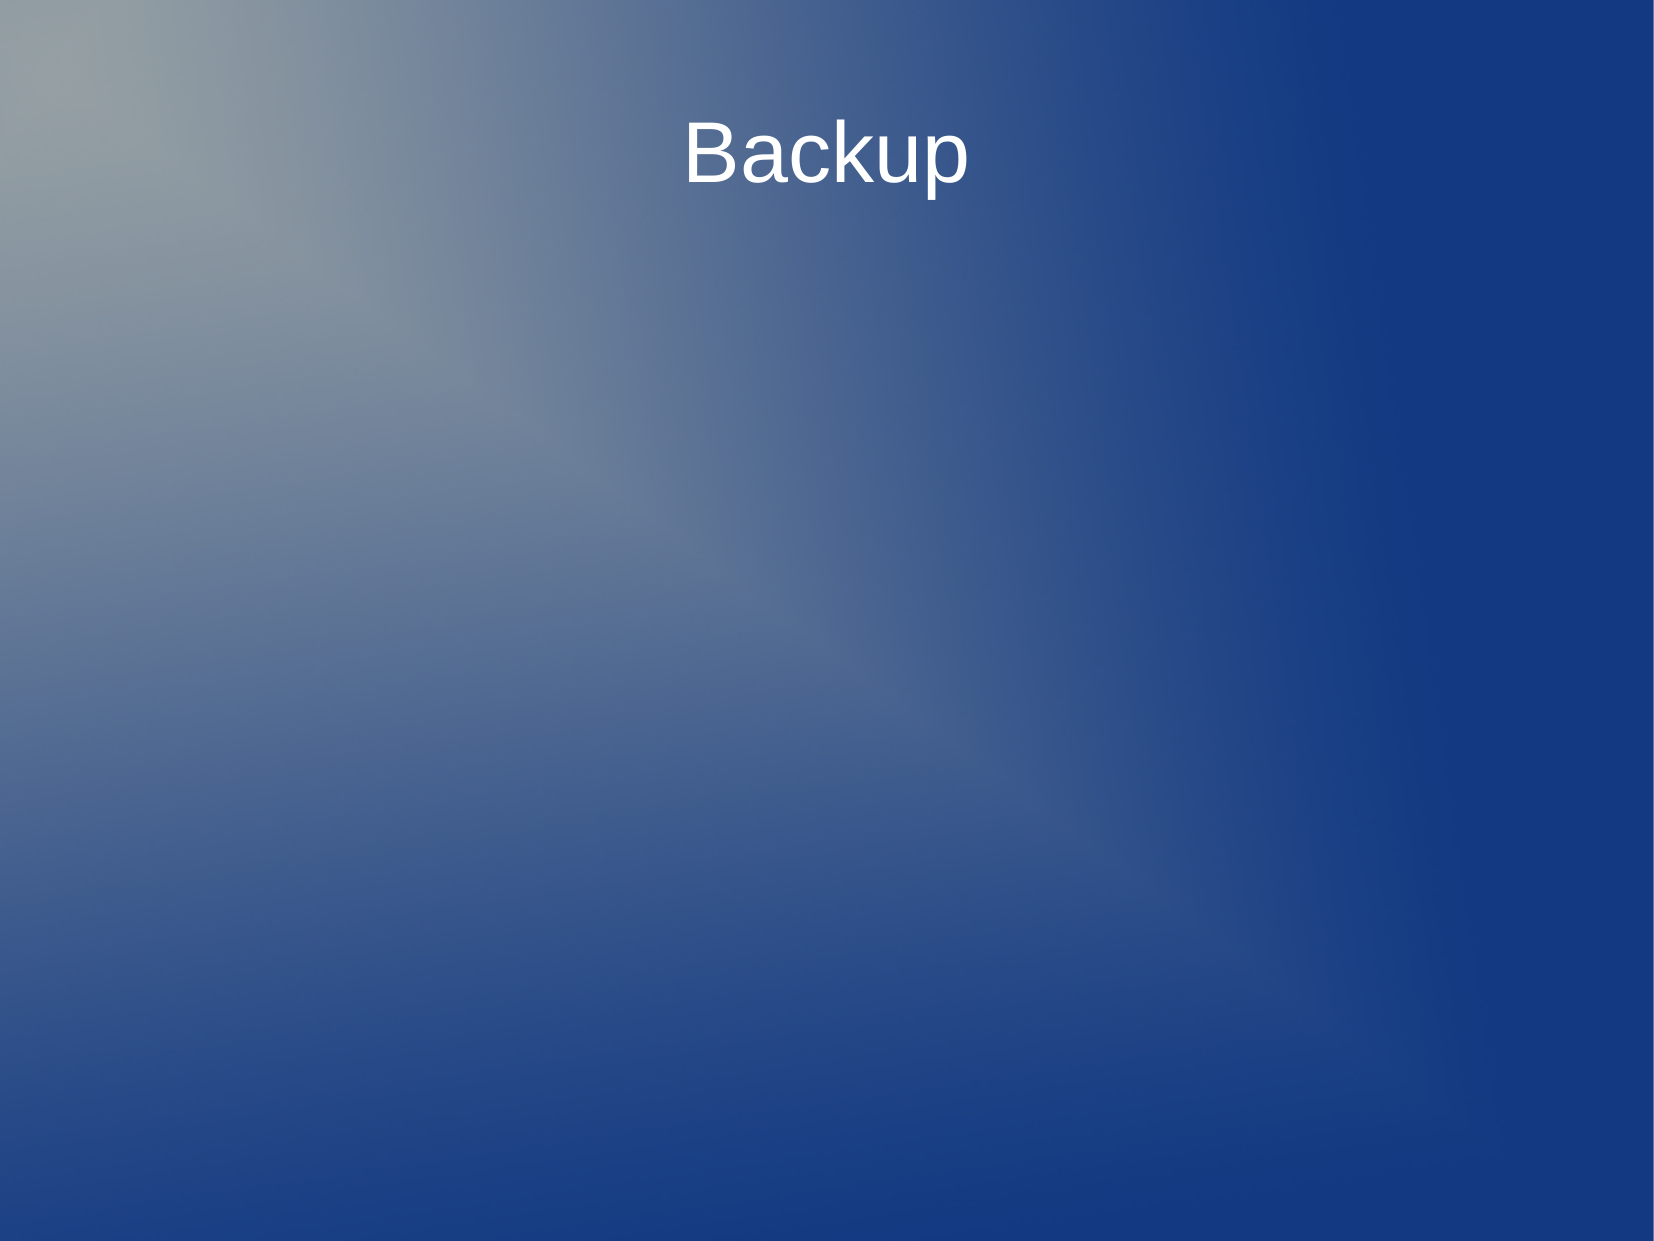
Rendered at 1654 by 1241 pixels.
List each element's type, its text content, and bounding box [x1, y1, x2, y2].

title Backup [82, 49, 1571, 257]
picture [0, 0, 1654, 1241]
